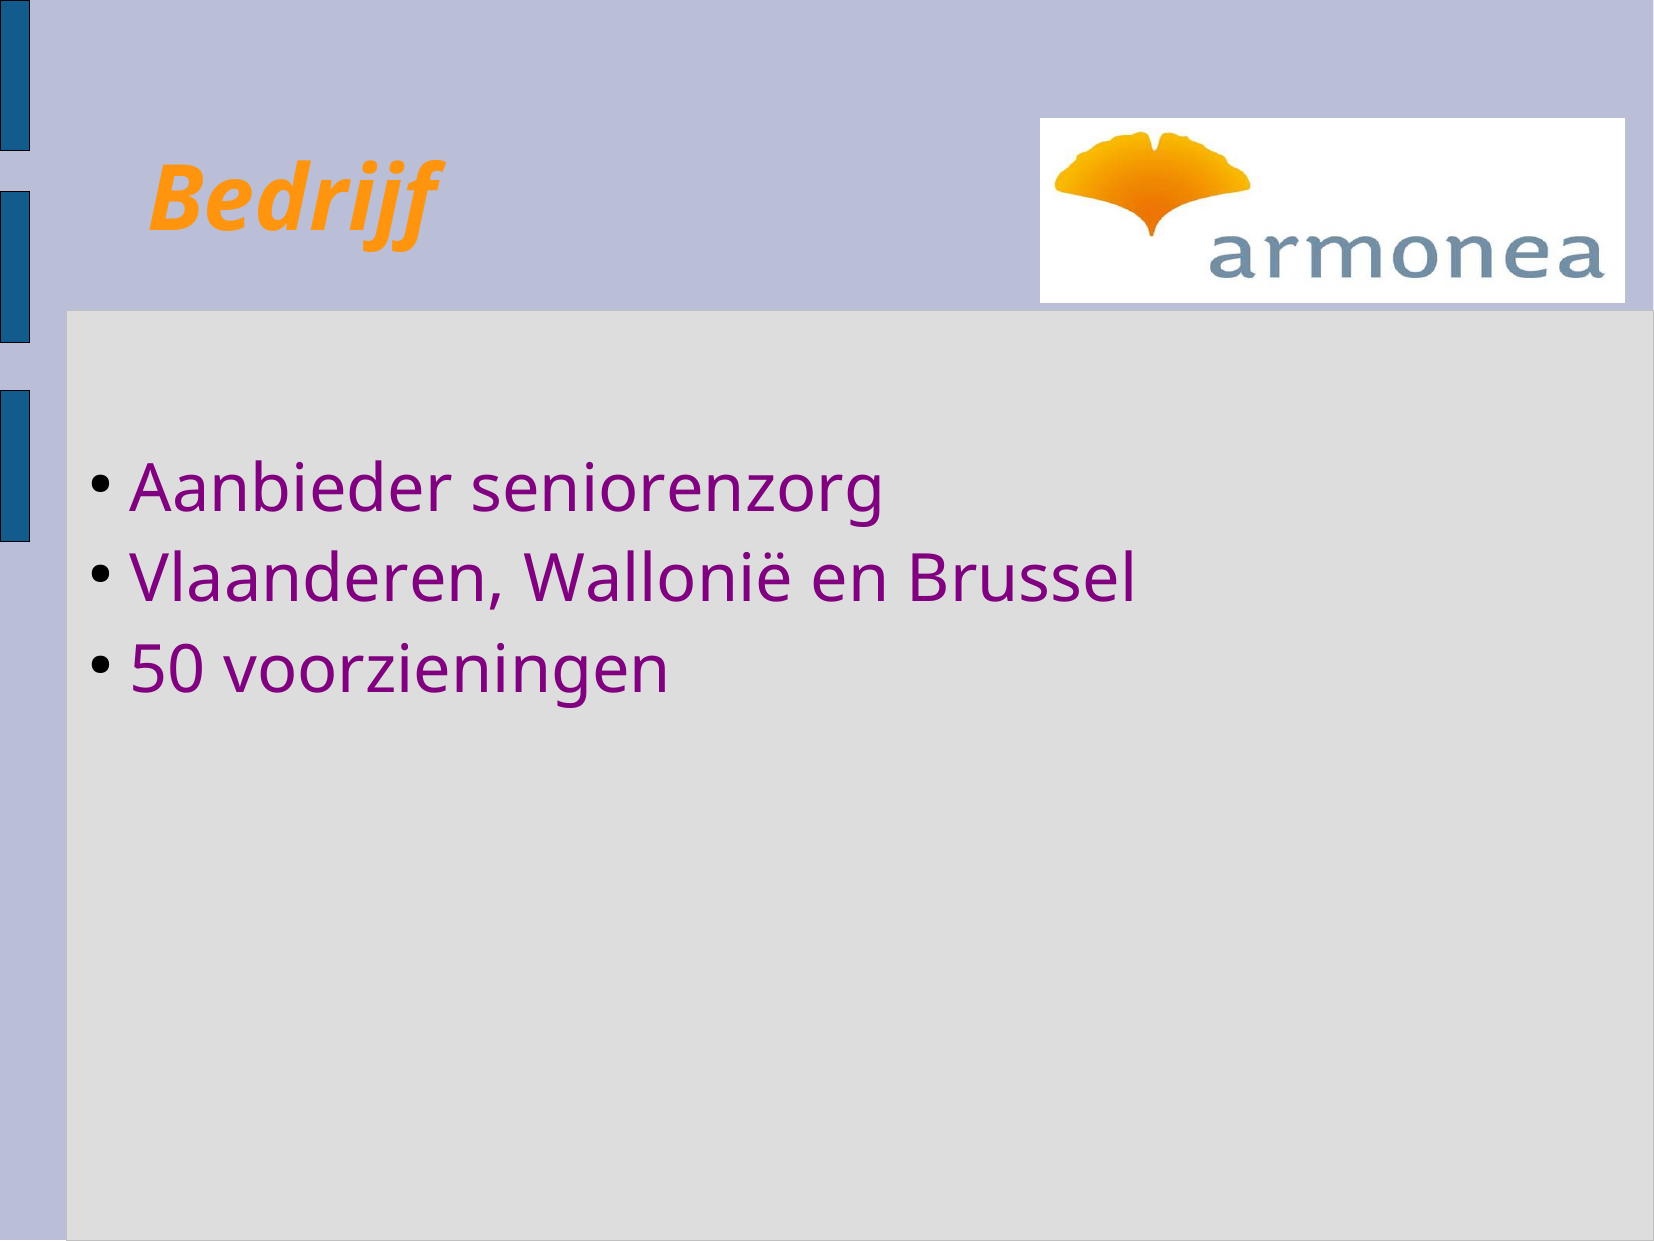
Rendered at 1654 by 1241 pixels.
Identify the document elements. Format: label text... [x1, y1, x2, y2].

title Bedrijf [121, 91, 1534, 177]
subtitle Aanbieder seniorenzorg Vlaanderen, Wallonië en Brussel 50 voorzieningen [88, 177, 1528, 975]
picture [1040, 118, 1625, 303]
